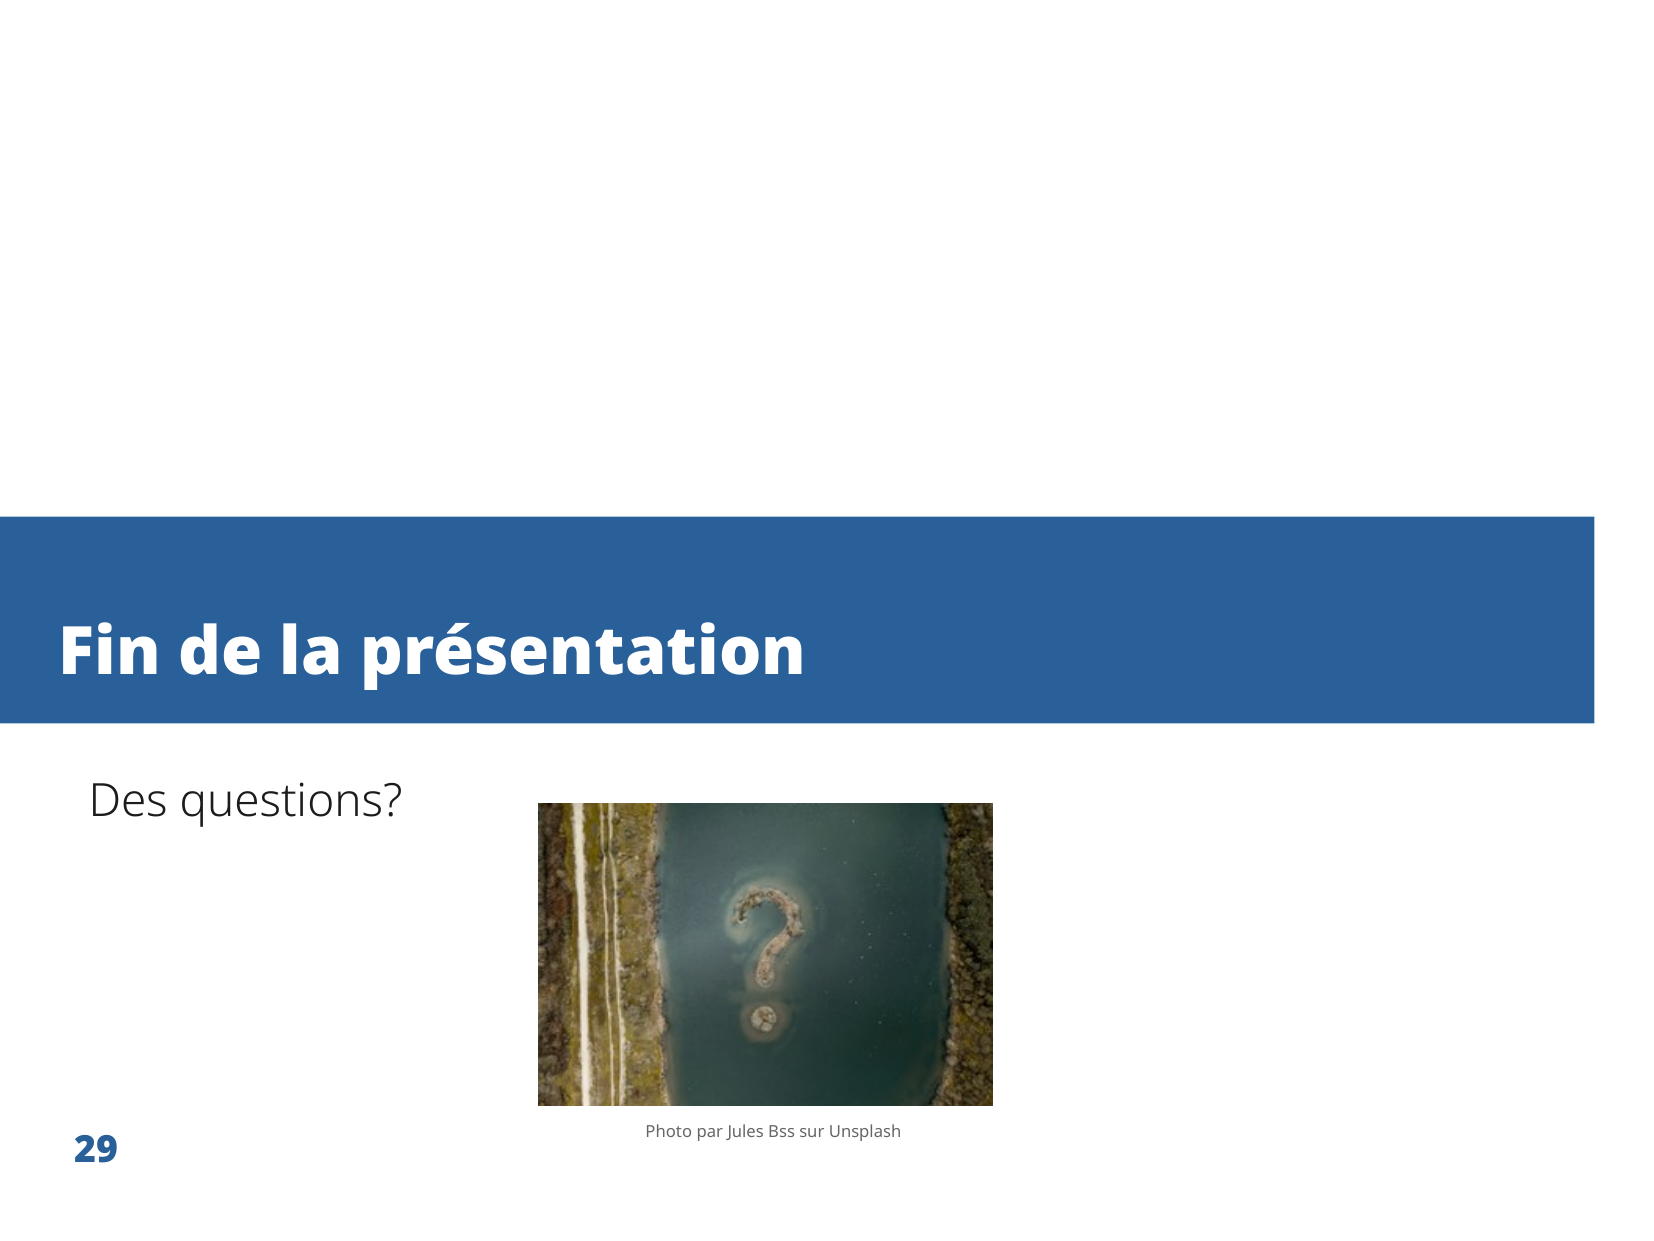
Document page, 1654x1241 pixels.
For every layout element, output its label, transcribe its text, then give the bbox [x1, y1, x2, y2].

text_box Photo par Jules Bss sur Unsplash [478, 1112, 1069, 1152]
picture [538, 803, 993, 1106]
title Fin de la présentation [59, 546, 1595, 694]
text_box Des questions? [88, 767, 1595, 851]
